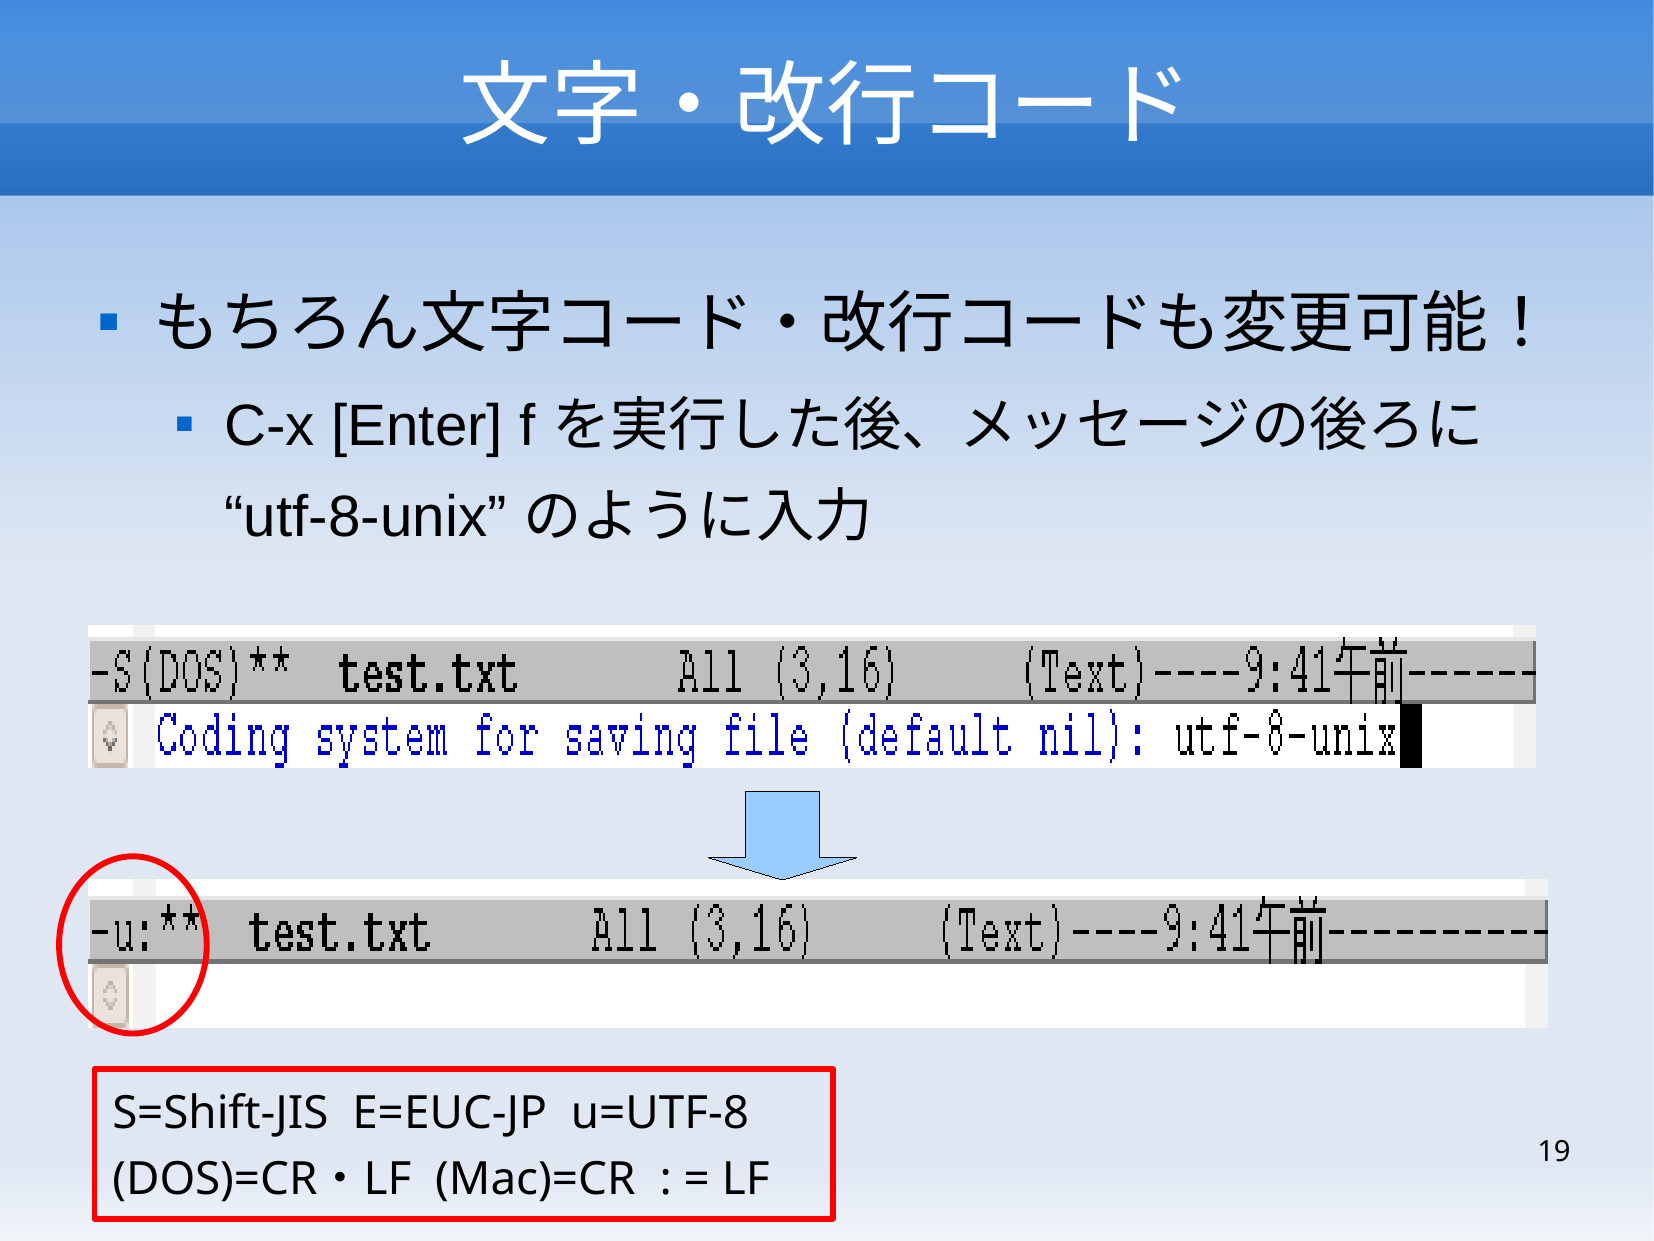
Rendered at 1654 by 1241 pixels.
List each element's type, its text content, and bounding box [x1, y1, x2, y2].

list もちろん文字コード・改行コードも変更可能！ C-x [Enter] f を実行した後、メッセージの後ろに “utf-8-unix” のように入力 [82, 284, 1571, 585]
text_box [708, 791, 857, 880]
title 文字・改行コード [82, 9, 1571, 202]
picture [0, 0, 1654, 1241]
text_box S=Shift-JIS E=EUC-JP u=UTF-8 (DOS)=CR・LF (Mac)=CR : = LF [94, 1068, 833, 1182]
